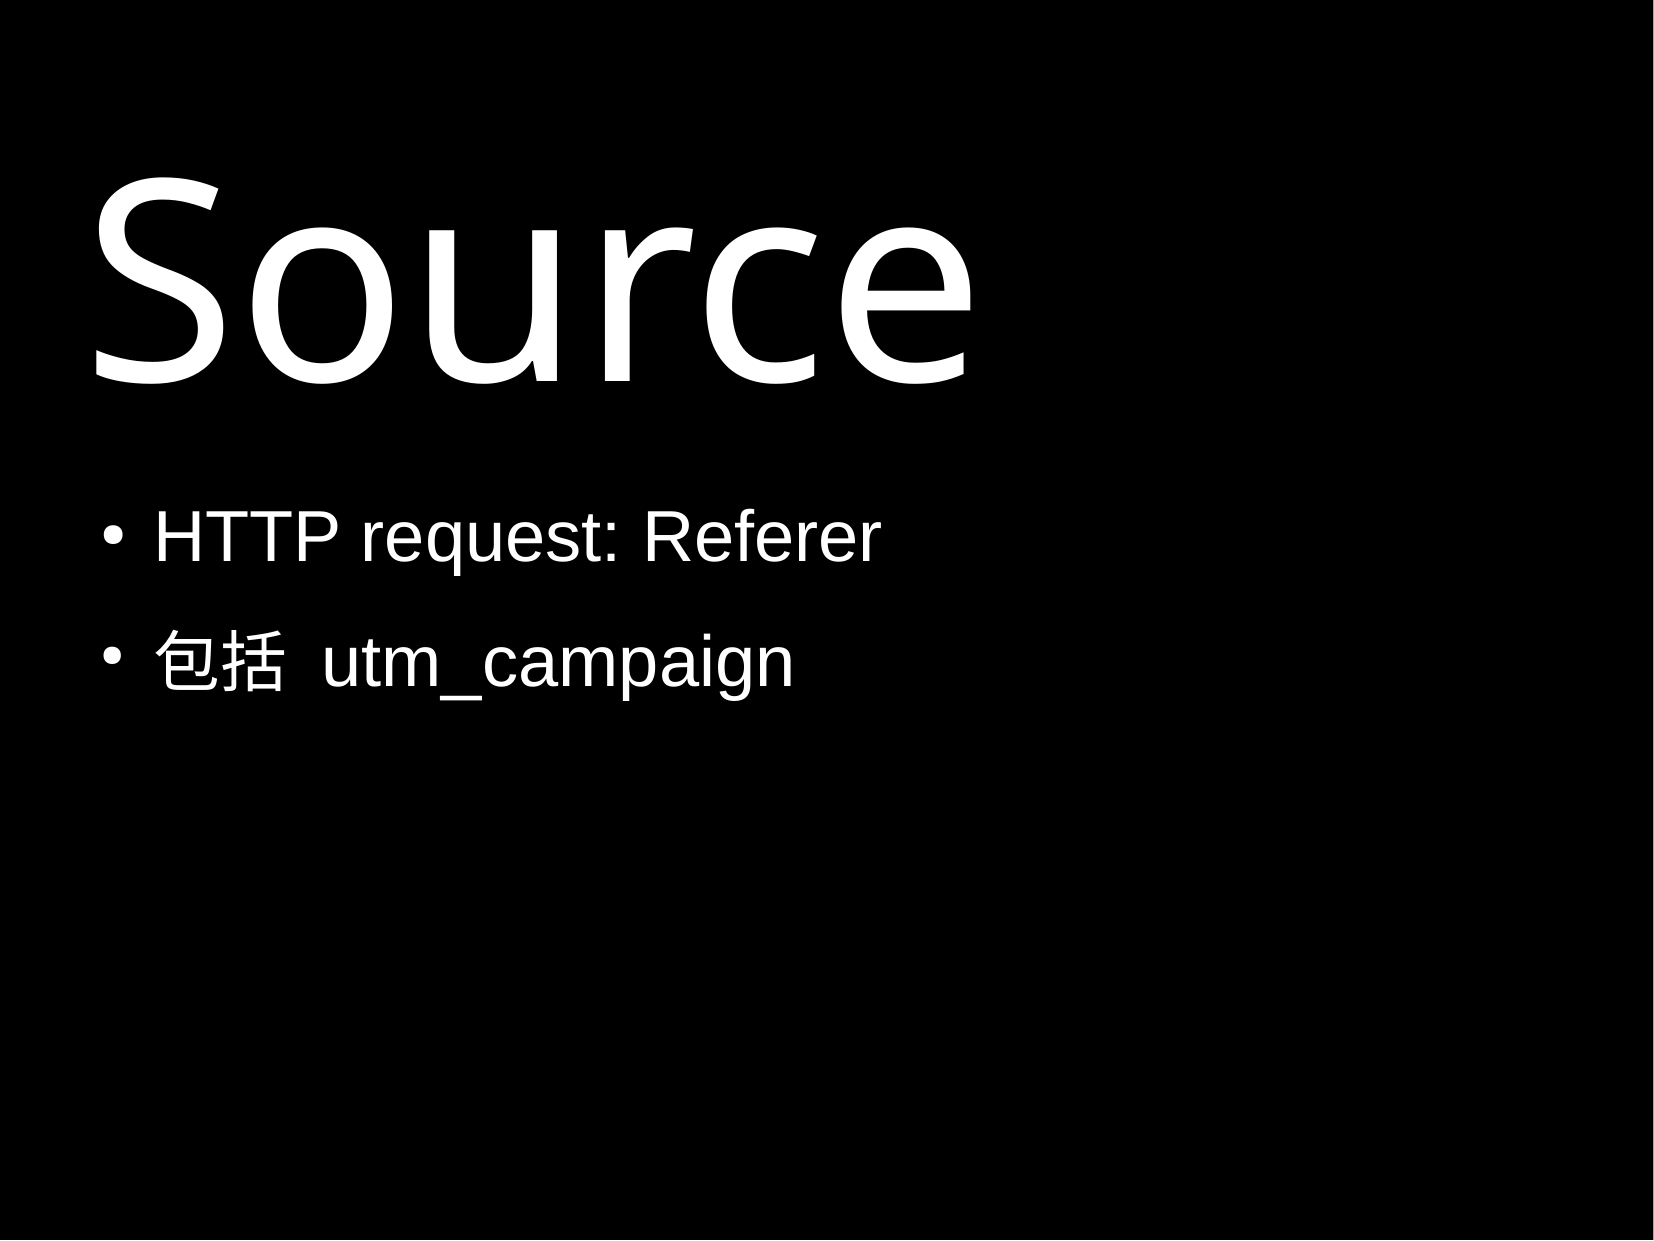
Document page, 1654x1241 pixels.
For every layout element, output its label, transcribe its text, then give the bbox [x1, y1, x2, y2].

title Source [82, 101, 1571, 445]
list HTTP request: Referer 包括 utm_campaign [82, 496, 1571, 1010]
